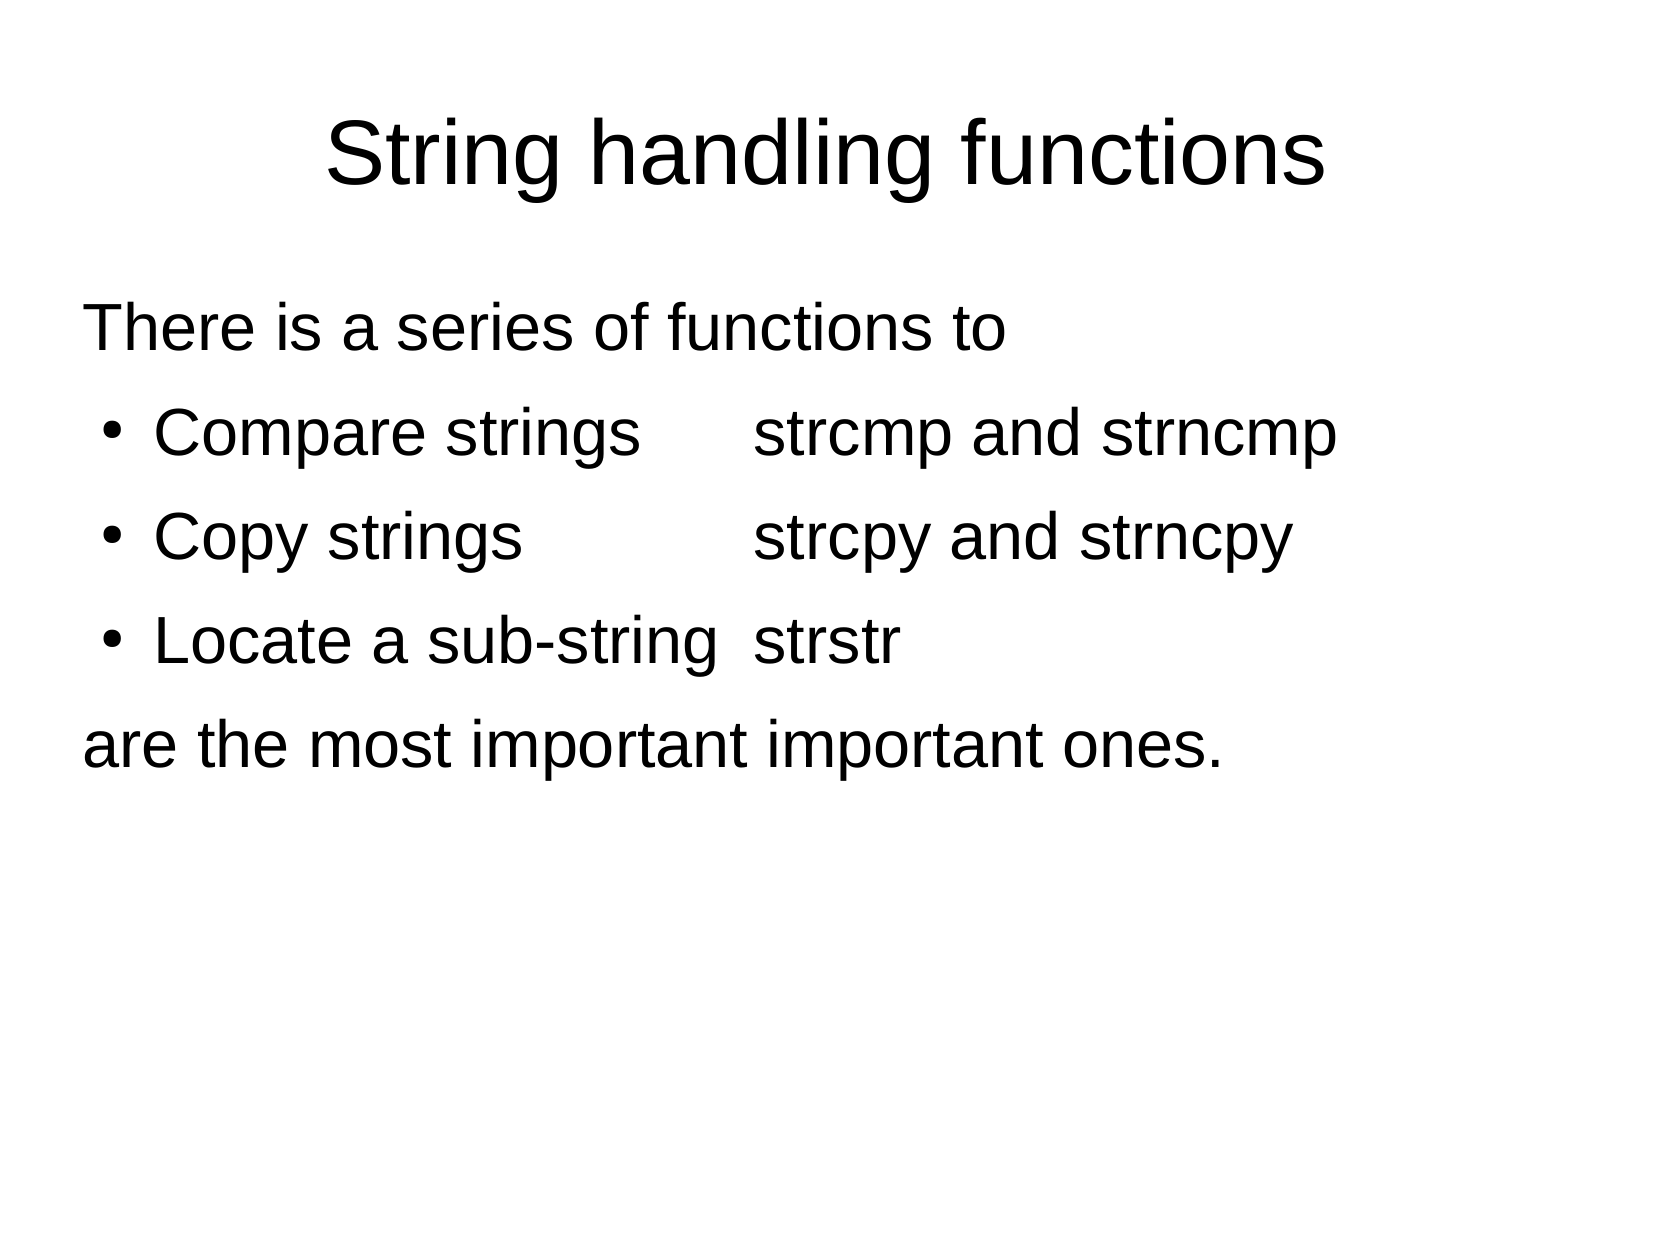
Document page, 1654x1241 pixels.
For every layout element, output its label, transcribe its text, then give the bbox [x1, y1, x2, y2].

title String handling functions [82, 49, 1571, 257]
list There is a series of functions to Compare strings strcmp and strncmp Copy strings strcpy and strncpy Locate a sub-string strstr are the most important important ones. [82, 290, 1571, 1010]
